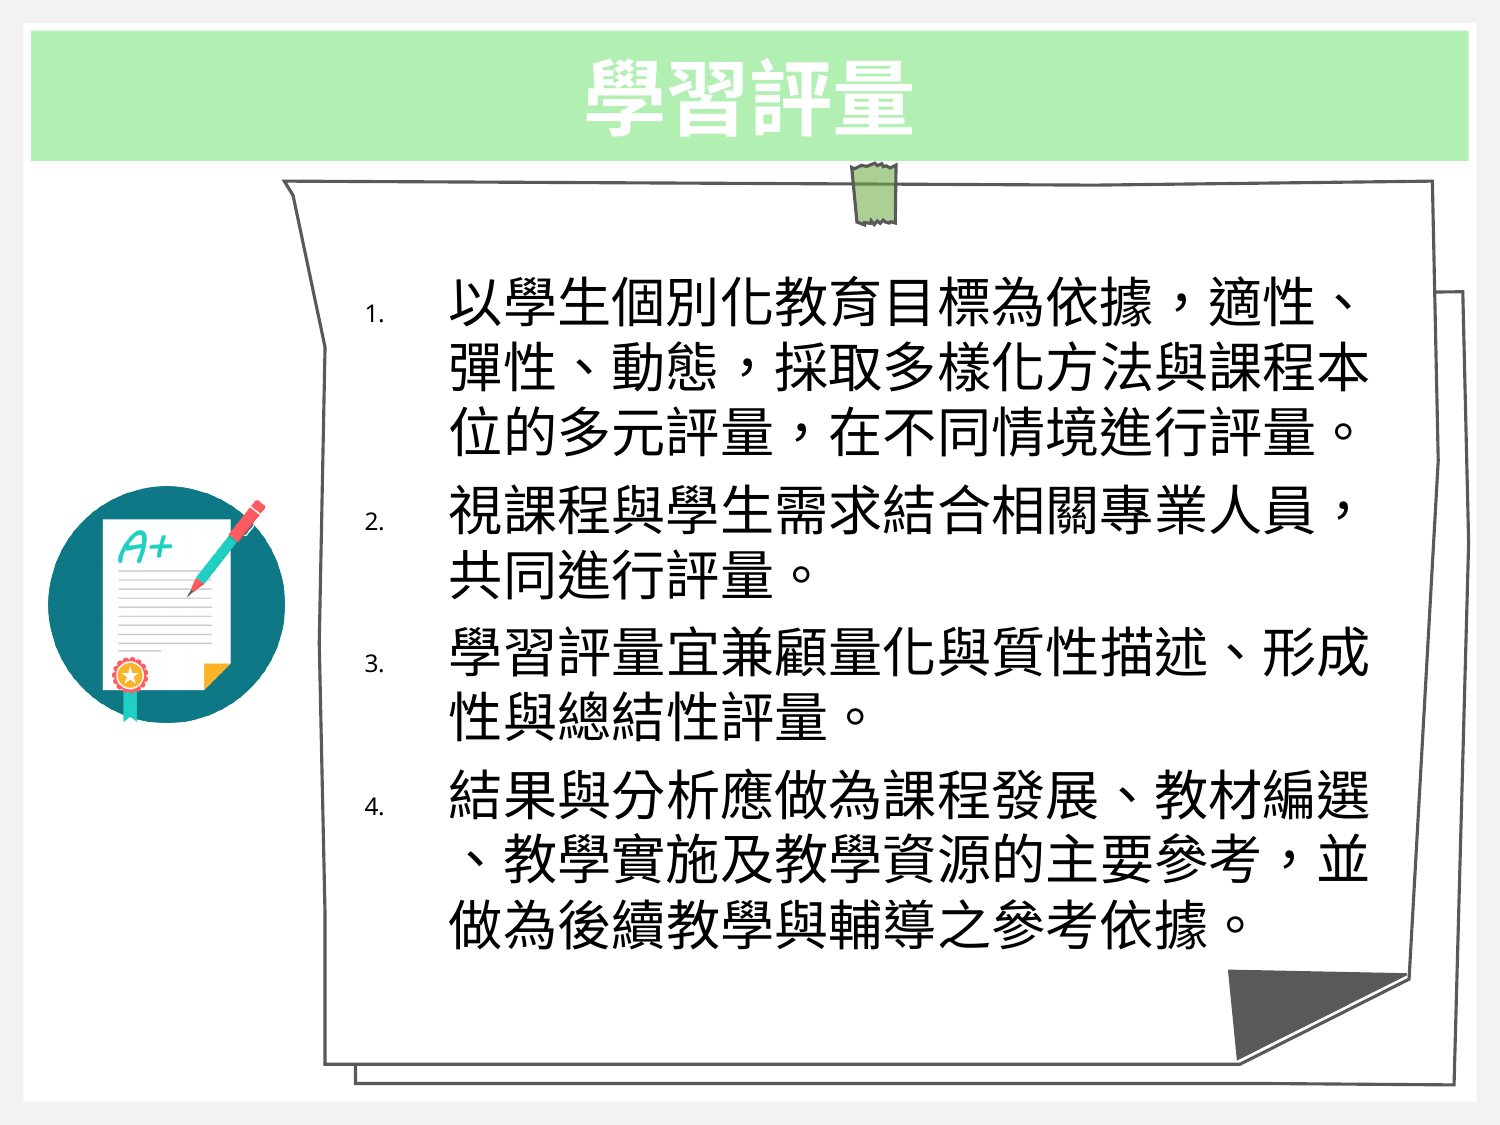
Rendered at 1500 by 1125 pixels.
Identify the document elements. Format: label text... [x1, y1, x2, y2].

text_box 學習評量 [31, 30, 1469, 161]
picture [48, 486, 285, 723]
text_box 以學生個別化教育目標為依據，適性、彈性、動態，採取多樣化方法與課程本位的多元評量，在不同情境進行評量。 視課程與學生需求結合相關專業人員，共同進行評量。 學習評量宜兼顧量化與質性描述、形成性與總結性評量。 結果與分析應做為課程發展、教材編選 、教學實施及教學資源的主要參考，並做為後續教學與輔導之參考依據。 [349, 261, 1398, 964]
text_box [284, 163, 1469, 1085]
